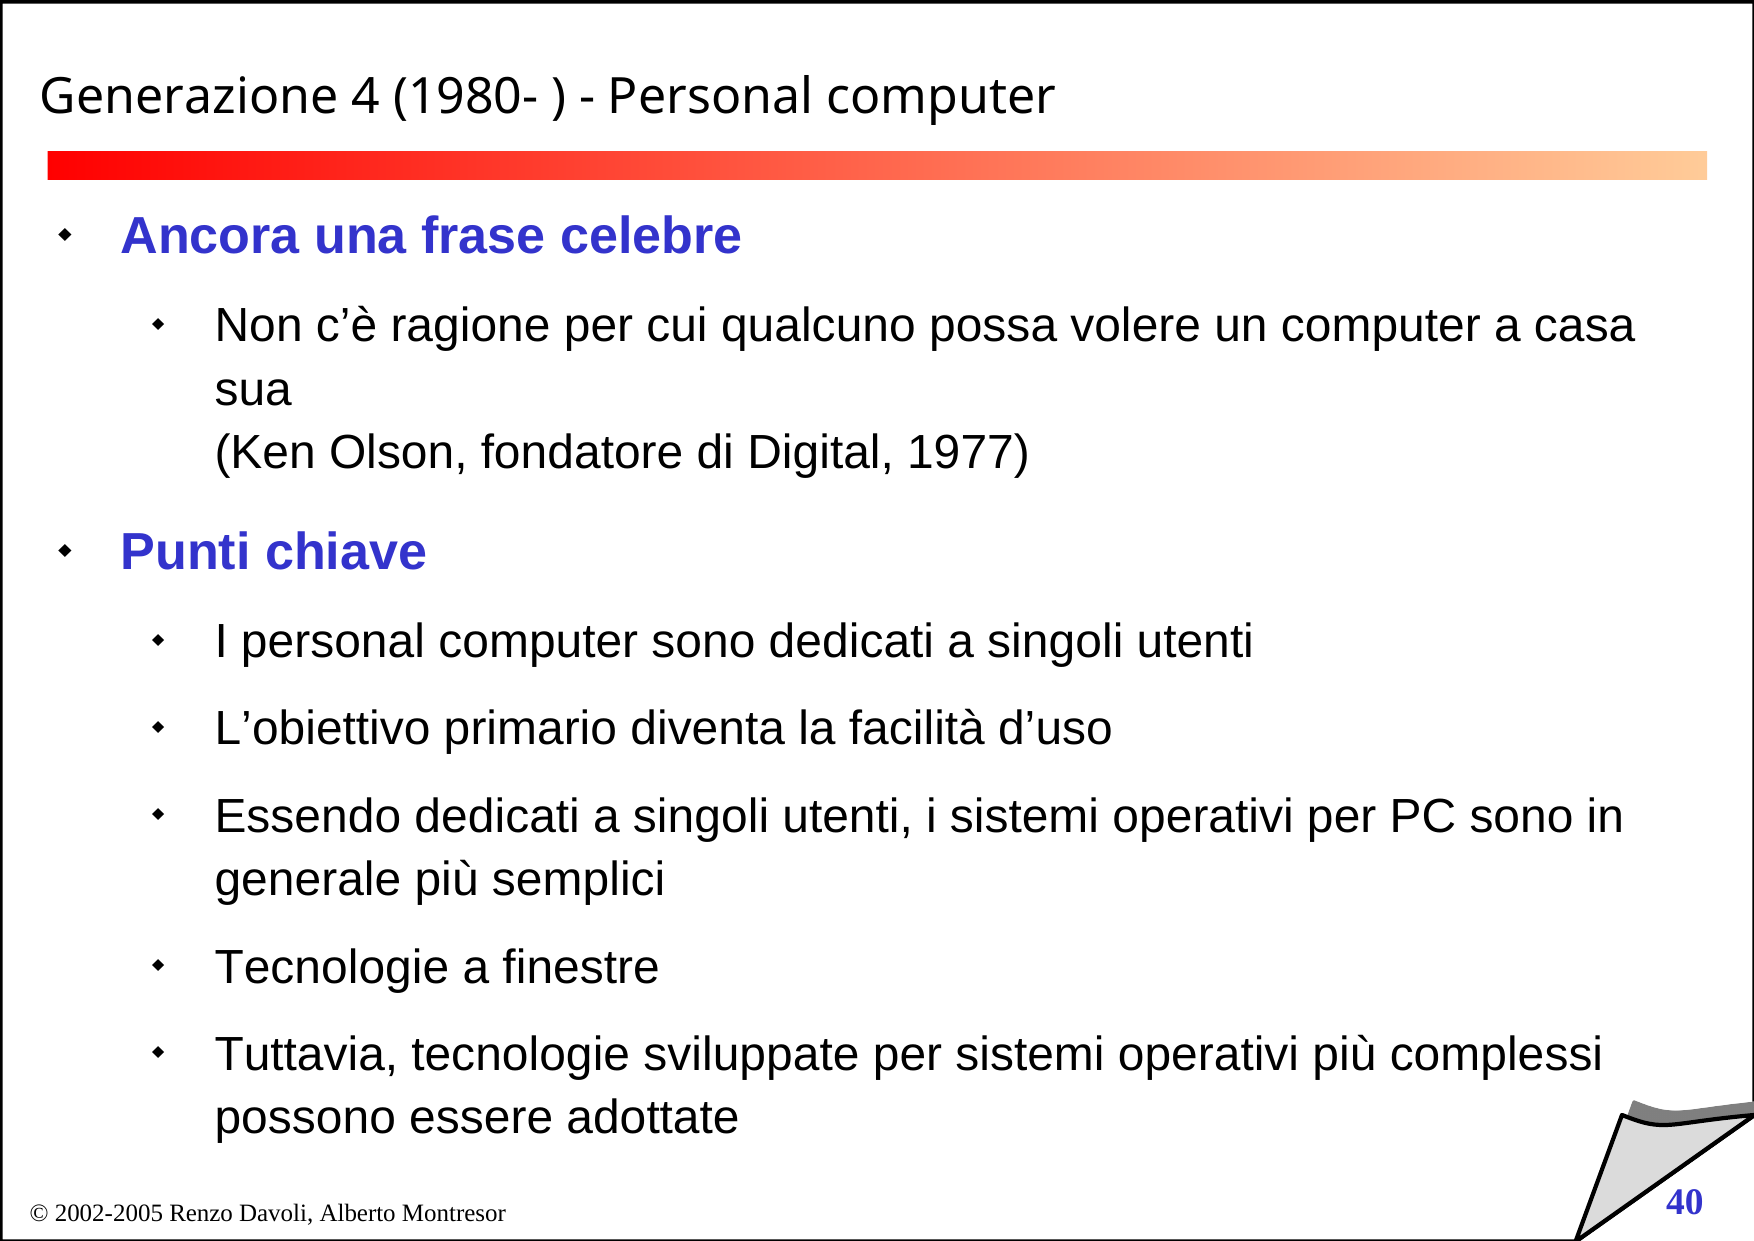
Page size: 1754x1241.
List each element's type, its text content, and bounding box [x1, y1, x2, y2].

list Ancora una frase celebre Non c’è ragione per cui qualcuno possa volere un computer a casa sua (Ken Olson, fondatore di Digital, 1977) Punti chiave I personal computer sono dedicati a singoli utenti L’obiettivo primario diventa la facilità d’uso Essendo dedicati a singoli utenti, i sistemi operativi per PC sono in generale più semplici Tecnologie a finestre Tuttavia, tecnologie sviluppate per sistemi operativi più complessi possono essere adottate [58, 206, 1696, 1155]
title Generazione 4 (1980- ) - Personal computer [40, 49, 1713, 144]
